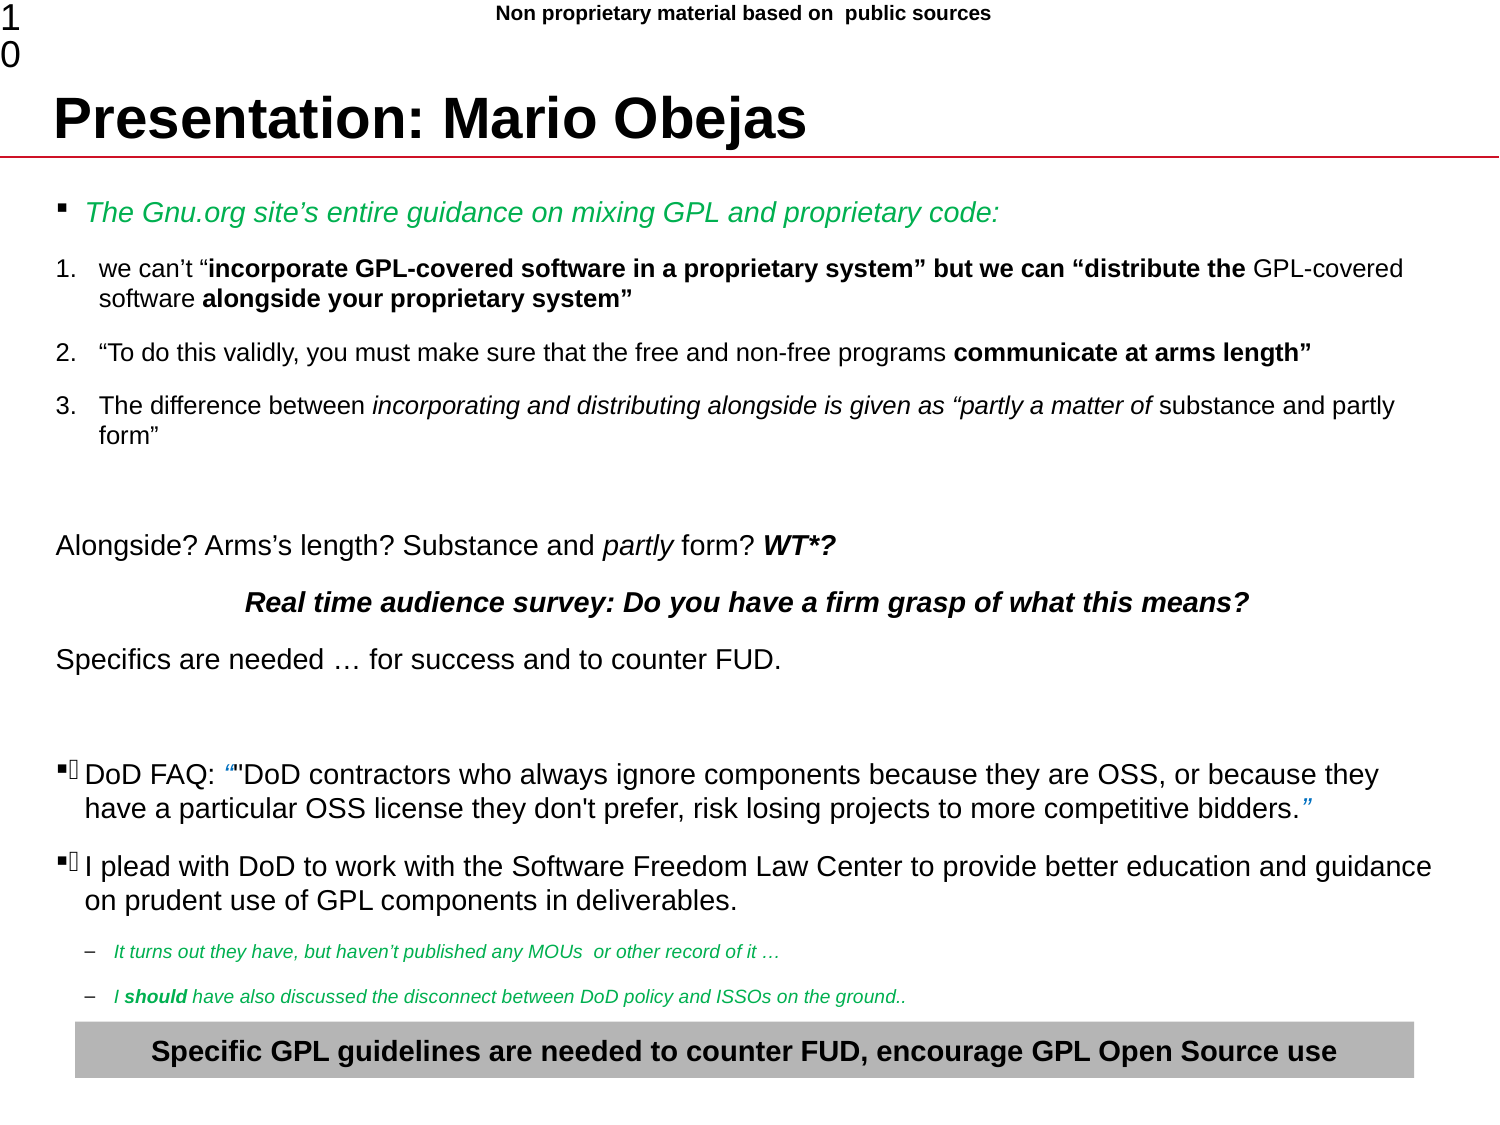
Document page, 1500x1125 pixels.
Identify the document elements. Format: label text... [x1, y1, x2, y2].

list The Gnu.org site’s entire guidance on mixing GPL and proprietary code: we can’t “incorporate GPL-covered software in a proprietary system” but we can “distribute the GPL-covered software alongside your proprietary system” “To do this validly, you must make sure that the free and non-free programs communicate at arms length” The difference between incorporating and distributing alongside is given as “partly a matter of substance and partly form” Alongside? Arms’s length? Substance and partly form? WT*? Real time audience survey: Do you have a firm grasp of what this means? Specifics are needed … for success and to counter FUD. DoD FAQ: “"DoD contractors who always ignore components because they are OSS, or because they have a particular OSS license they don't prefer, risk losing projects to more competitive bidders.” I plead with DoD to work with the Software Freedom Law Center to provide better education and guidance on prudent use of GPL components in deliverables. It turns out they have, but haven’t published any MOUs or other record of it … I should have also discussed the disconnect between DoD policy and ISSOs on the ground.. [40, 186, 1463, 1027]
title Presentation: Mario Obejas [38, 35, 1225, 158]
text_box Specific GPL guidelines are needed to counter FUD, encourage GPL Open Source use [75, 1021, 1415, 1078]
